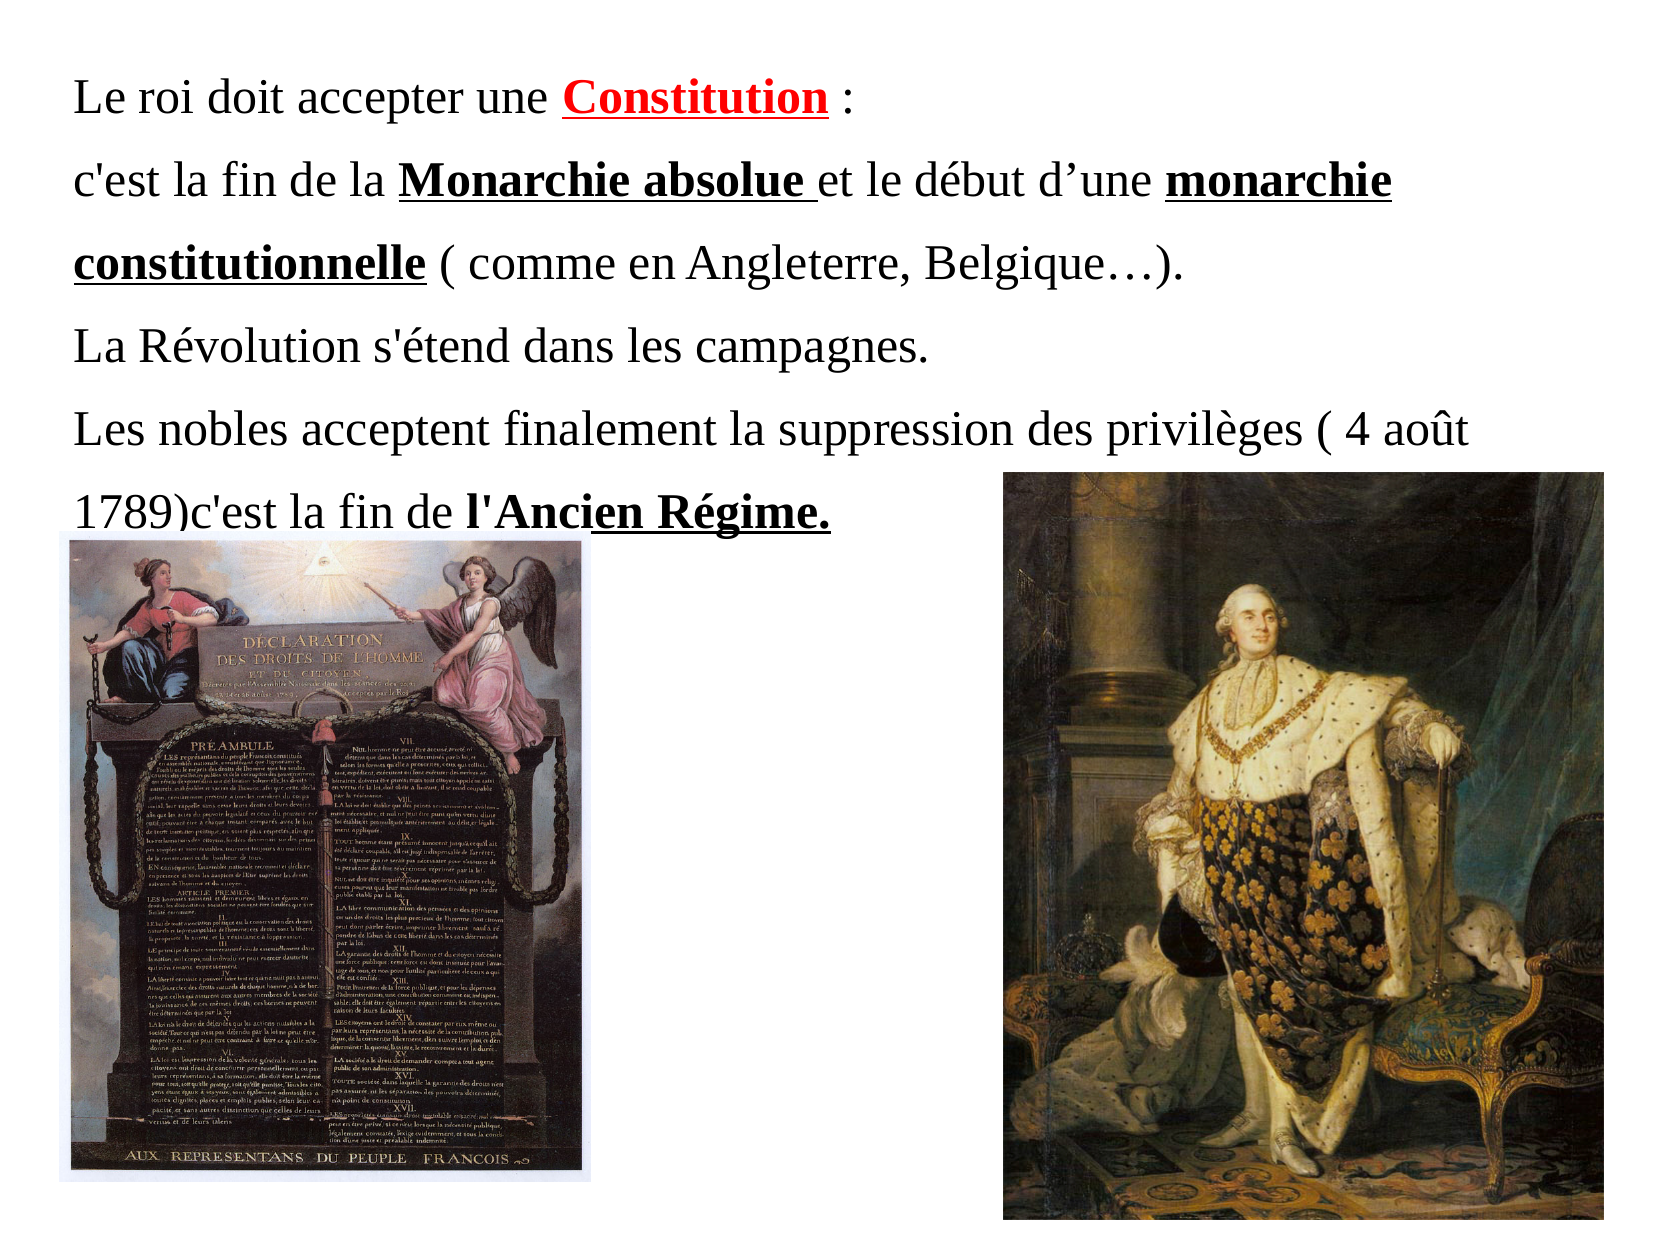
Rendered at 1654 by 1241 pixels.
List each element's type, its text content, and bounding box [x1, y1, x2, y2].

picture [1003, 472, 1604, 1220]
picture [59, 531, 591, 1182]
text_box Le roi doit accepter une Constitution : c'est la fin de la Monarchie absolue et le début d’une monarchie constitutionnelle ( comme en Angleterre, Belgique…). La Révolution s'étend dans les campagnes. Les nobles acceptent finalement la suppression des privilèges ( 4 août 1789)c'est la fin de l'Ancien Régime. [59, 34, 1654, 532]
